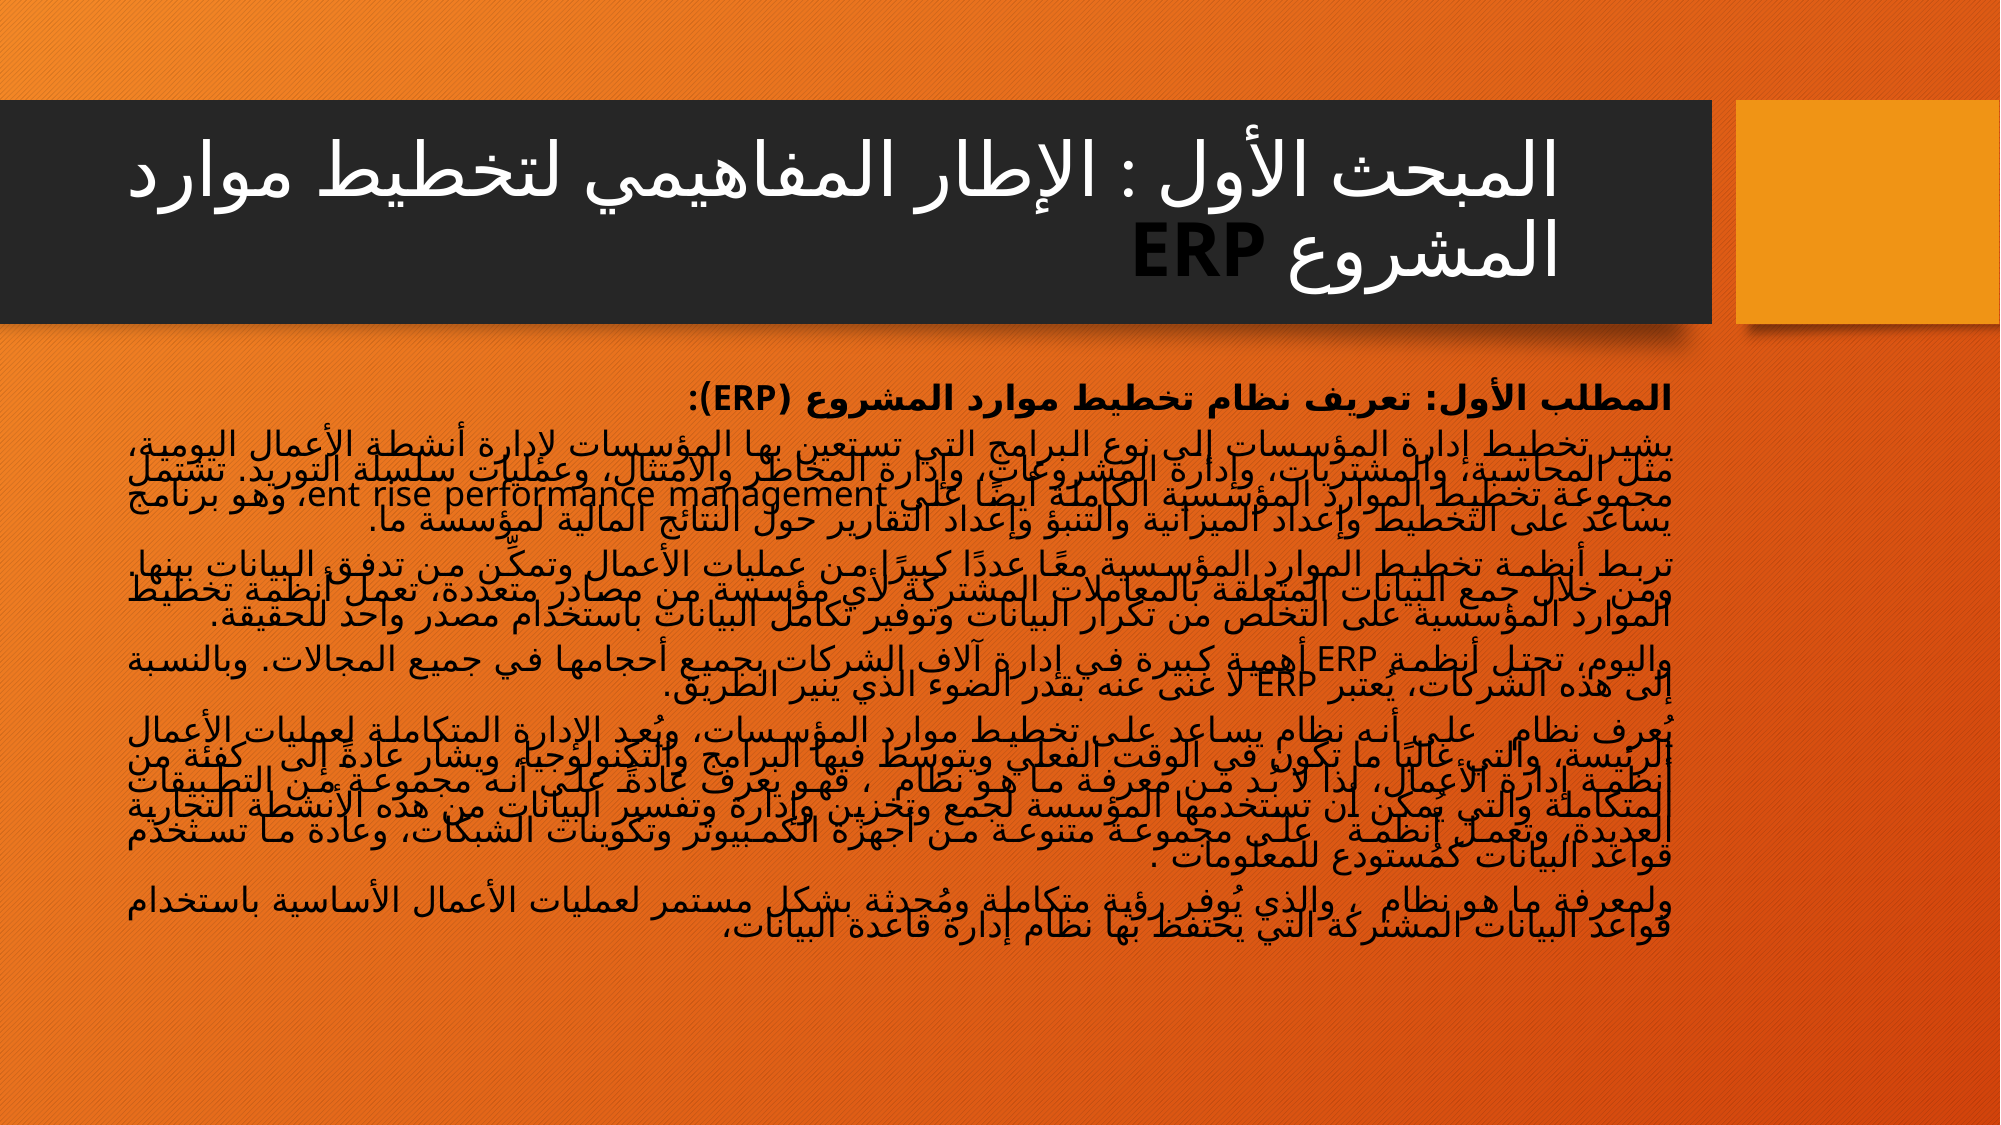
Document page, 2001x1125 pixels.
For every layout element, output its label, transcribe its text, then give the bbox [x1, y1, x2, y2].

title المبحث الأول : الإطار المفاهيمي لتخطيط موارد المشروع ERP [111, 123, 1689, 301]
list المطلب الأول: تعريف نظام تخطيط موارد المشروع (ERP): يشير تخطيط إدارة المؤسسات إلى نوع البرامج التي تستعين بها المؤسسات لإدارة أنشطة الأعمال اليومية، مثل المحاسبة، والمشتريات، وإدارة المشروعات، وإدارة المخاطر والامتثال، وعمليات سلسلة التوريد. تشتمل مجموعة تخطيط الموارد المؤسسية الكاملة أيضًا على ent rise performance management، وهو برنامج يساعد على التخطيط وإعداد الميزانية والتنبؤ وإعداد التقارير حول النتائج المالية لمؤسسة ما. تربط أنظمة تخطيط الموارد المؤسسية معًا عددًا كبيرًا من عمليات الأعمال وتمكِّن من تدفق البيانات بينها. ومن خلال جمع البيانات المتعلقة بالمعاملات المشتركة لأي مؤسسة من مصادر متعددة، تعمل أنظمة تخطيط الموارد المؤسسية على التخلص من تكرار البيانات وتوفير تكامل البيانات باستخدام مصدر واحد للحقيقة. واليوم، تحتل أنظمة ERP أهمية كبيرة في إدارة آلاف الشركات بجميع أحجامها في جميع المجالات. وبالنسبة إلى هذه الشركات، يُعتبر ERP لا غنى عنه بقدر الضوء الذي ينير الطريق. يُعرف نظام على أنه نظام يساعد على تخطيط موارد المؤسسات، ويُعد الإدارة المتكاملة لعمليات الأعمال الرئيسة، والتي غالبًا ما تكون في الوقت الفعلي ويتوسط فيها البرامج والتكنولوجيا، ويشار عادةً إلى كفئة من أنظمة إدارة الأعمال، لذا لا بُد من معرفة ما هو نظام ، فهو يعرف عادةً على أنه مجموعة من التطبيقات المتكاملة والتي يُمكن أن تستخدمها المؤسسة لجمع وتخزين وإدارة وتفسير البيانات من هذه الأنشطة التجارية العديدة، وتعمل أنظمة على مجموعة متنوعة من أجهزة الكمبيوتر وتكوينات الشبكات، وعادة ما تستخدم قواعد البيانات كمُستودع للمعلومات . ولمعرفة ما هو نظام ، والذي يُوفر رؤية متكاملة ومُحدثة بشكل مستمر لعمليات الأعمال الأساسية باستخدام قواعد البيانات المشتركة التي يحتفظ بها نظام إدارة قاعدة البيانات، [111, 383, 1689, 974]
